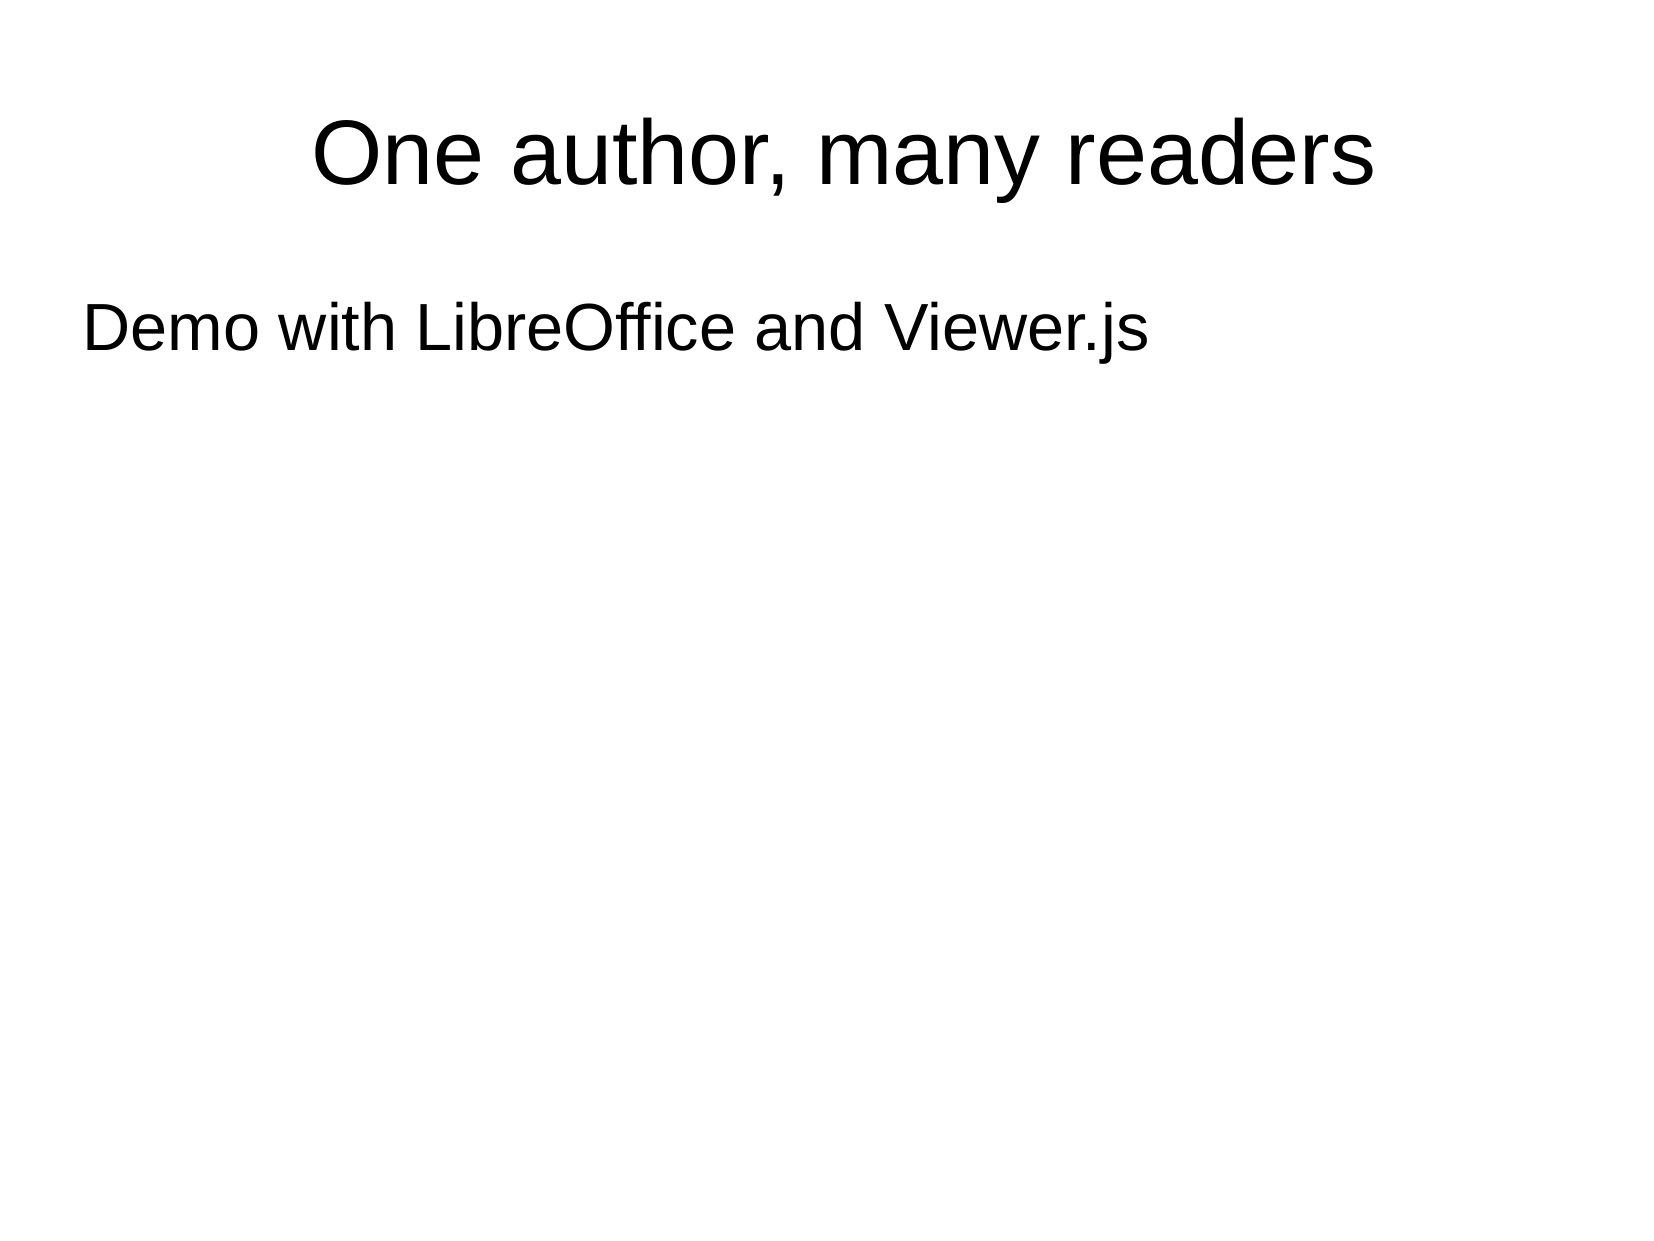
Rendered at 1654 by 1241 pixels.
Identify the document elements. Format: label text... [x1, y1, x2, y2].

title One author, many readers [82, 49, 1571, 257]
list Demo with LibreOffice and Viewer.js [82, 290, 1571, 1010]
